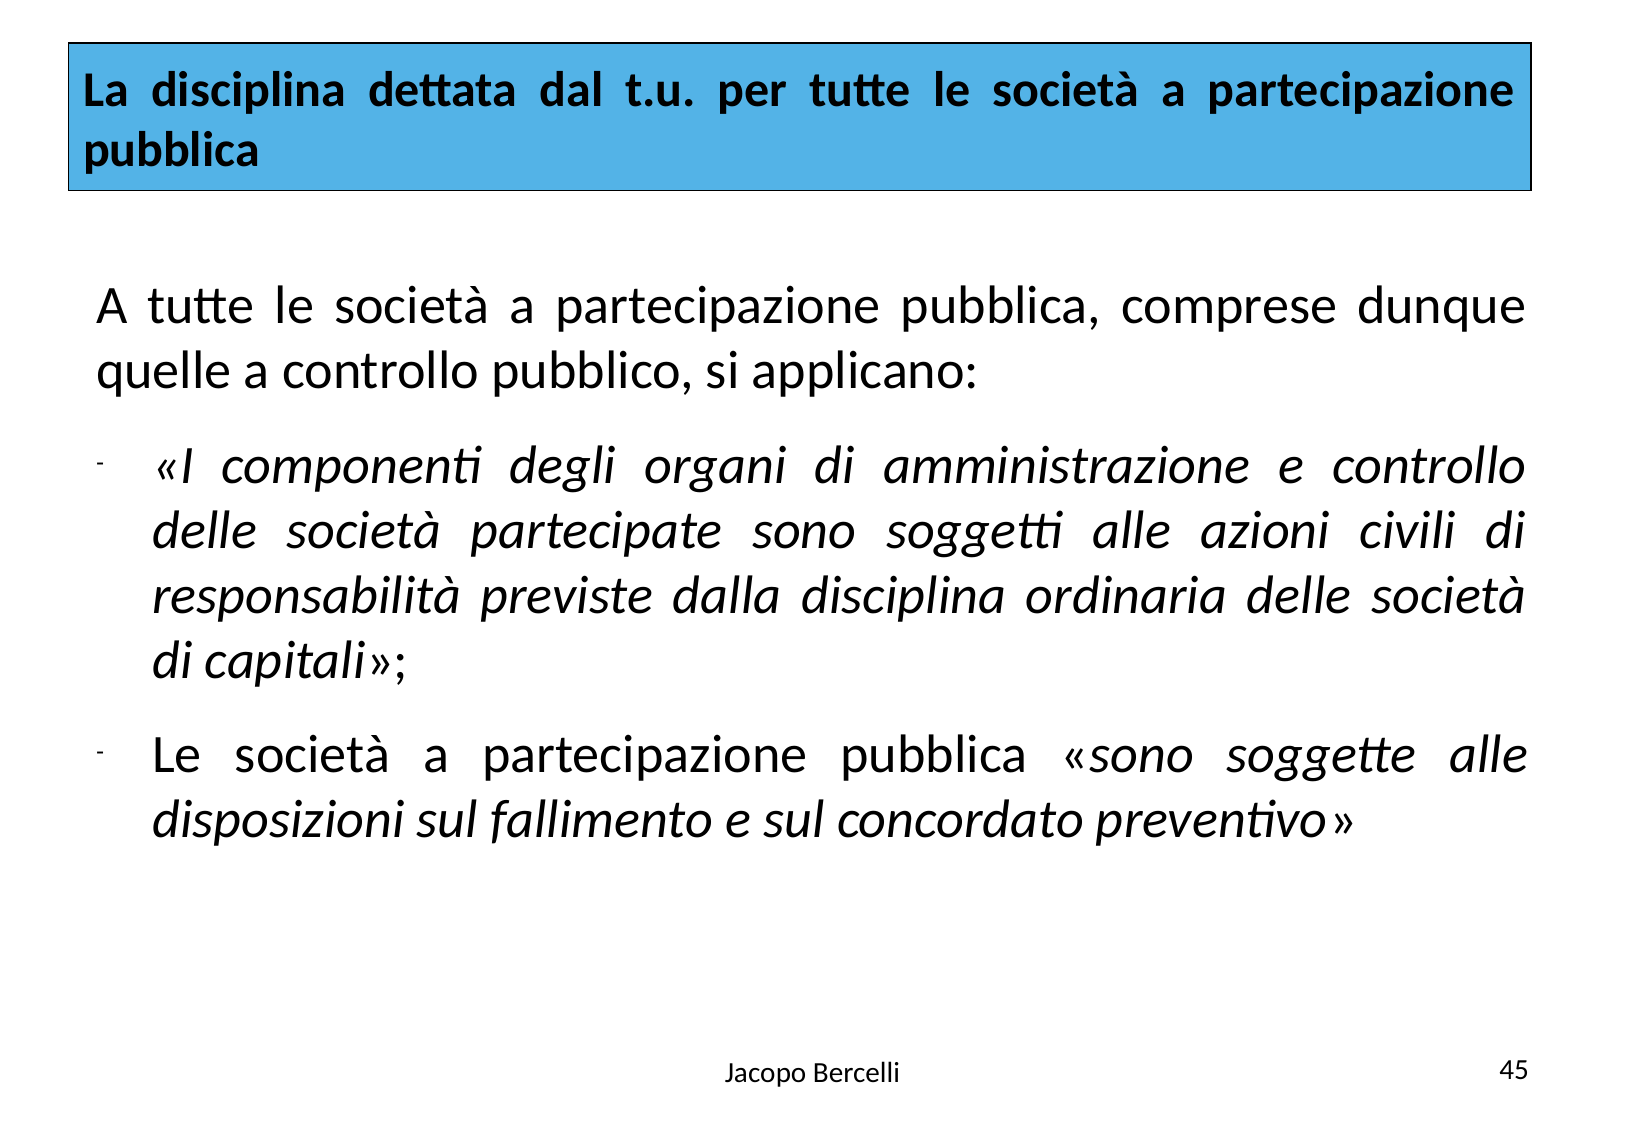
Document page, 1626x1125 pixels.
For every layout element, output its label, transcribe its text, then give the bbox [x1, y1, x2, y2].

list A tutte le società a partecipazione pubblica, comprese dunque quelle a controllo pubblico, si applicano: «I componenti degli organi di amministrazione e controllo delle società partecipate sono soggetti alle azioni civili di responsabilità previste dalla disciplina ordinaria delle società di capitali»; Le società a partecipazione pubblica «sono soggette alle disposizioni sul fallimento e sul concordato preventivo» [81, 262, 1544, 1005]
text_box Jacopo Bercelli [633, 1046, 992, 1097]
slide_number <numero> [1164, 1042, 1544, 1103]
title La disciplina dettata dal t.u. per tutte le società a partecipazione pubblica [68, 42, 1531, 191]
